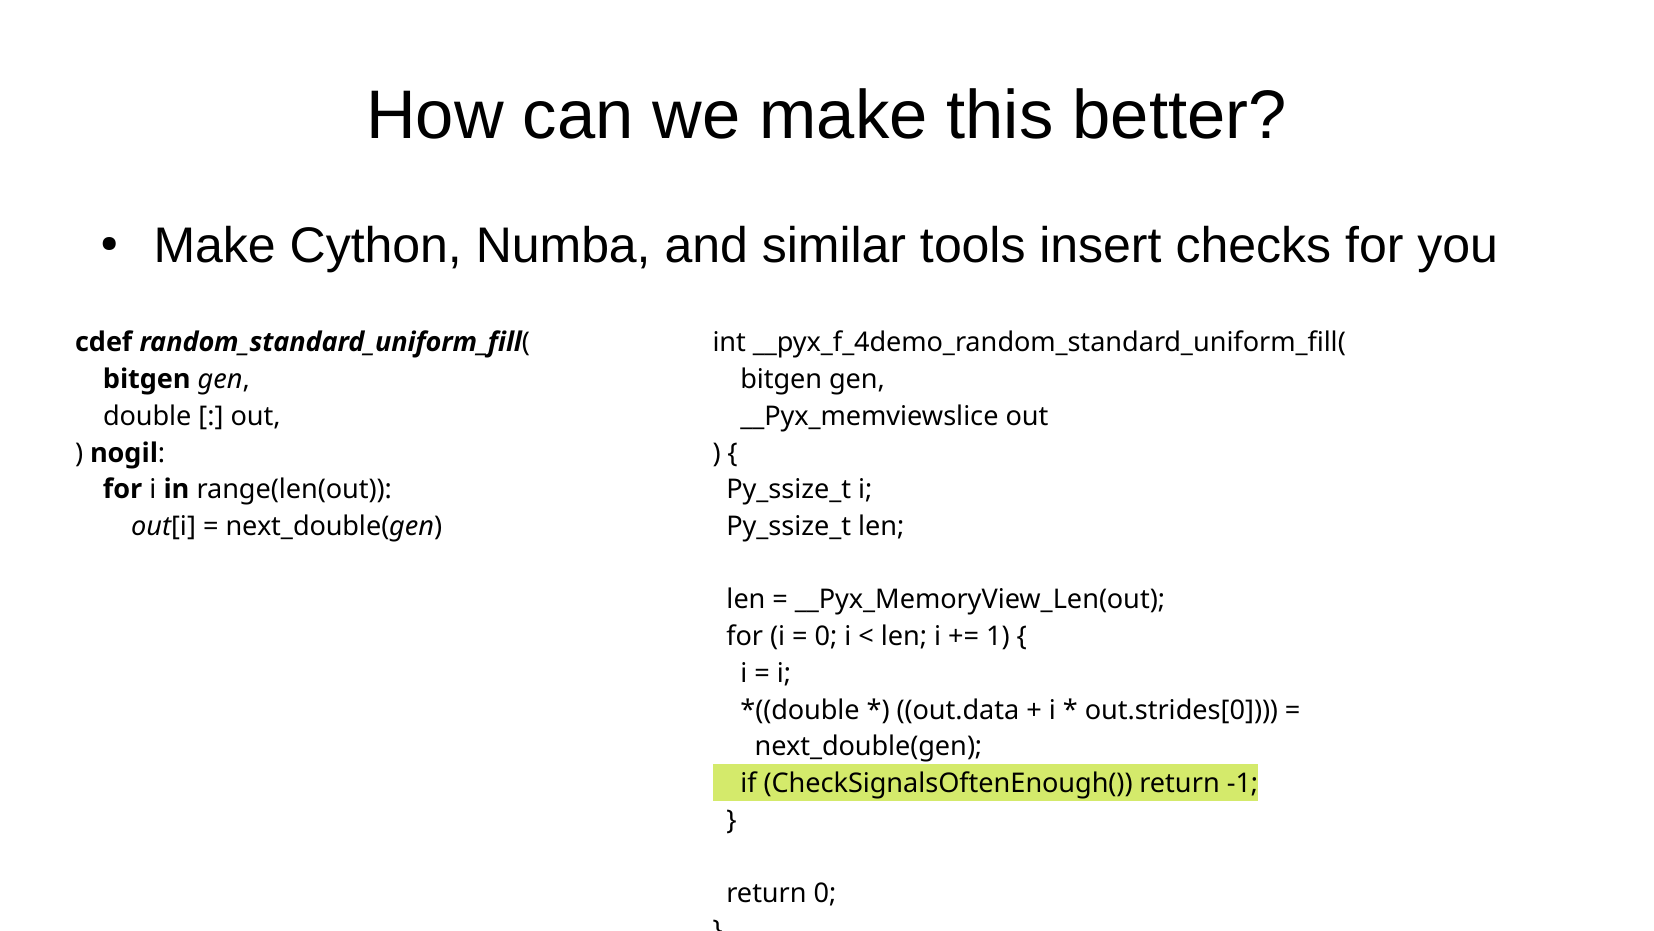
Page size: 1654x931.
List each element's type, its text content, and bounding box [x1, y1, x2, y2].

list cdef random_standard_uniform_fill( bitgen gen, double [:] out, ) nogil: for i in range(len(out)): out[i] = next_double(gen) [75, 323, 712, 863]
list Make Cython, Numba, and similar tools insert checks for you [82, 217, 1571, 301]
title How can we make this better? [82, 37, 1571, 193]
list int __pyx_f_4demo_random_standard_uniform_fill( bitgen gen, __Pyx_memviewslice out ) { Py_ssize_t i; Py_ssize_t len; len = __Pyx_MemoryView_Len(out); for (i = 0; i < len; i += 1) { i = i; *((double *) ((out.data + i * out.strides[0]))) = next_double(gen); if (CheckSignalsOftenEnough()) return -1; } return 0; } [712, 323, 1654, 931]
